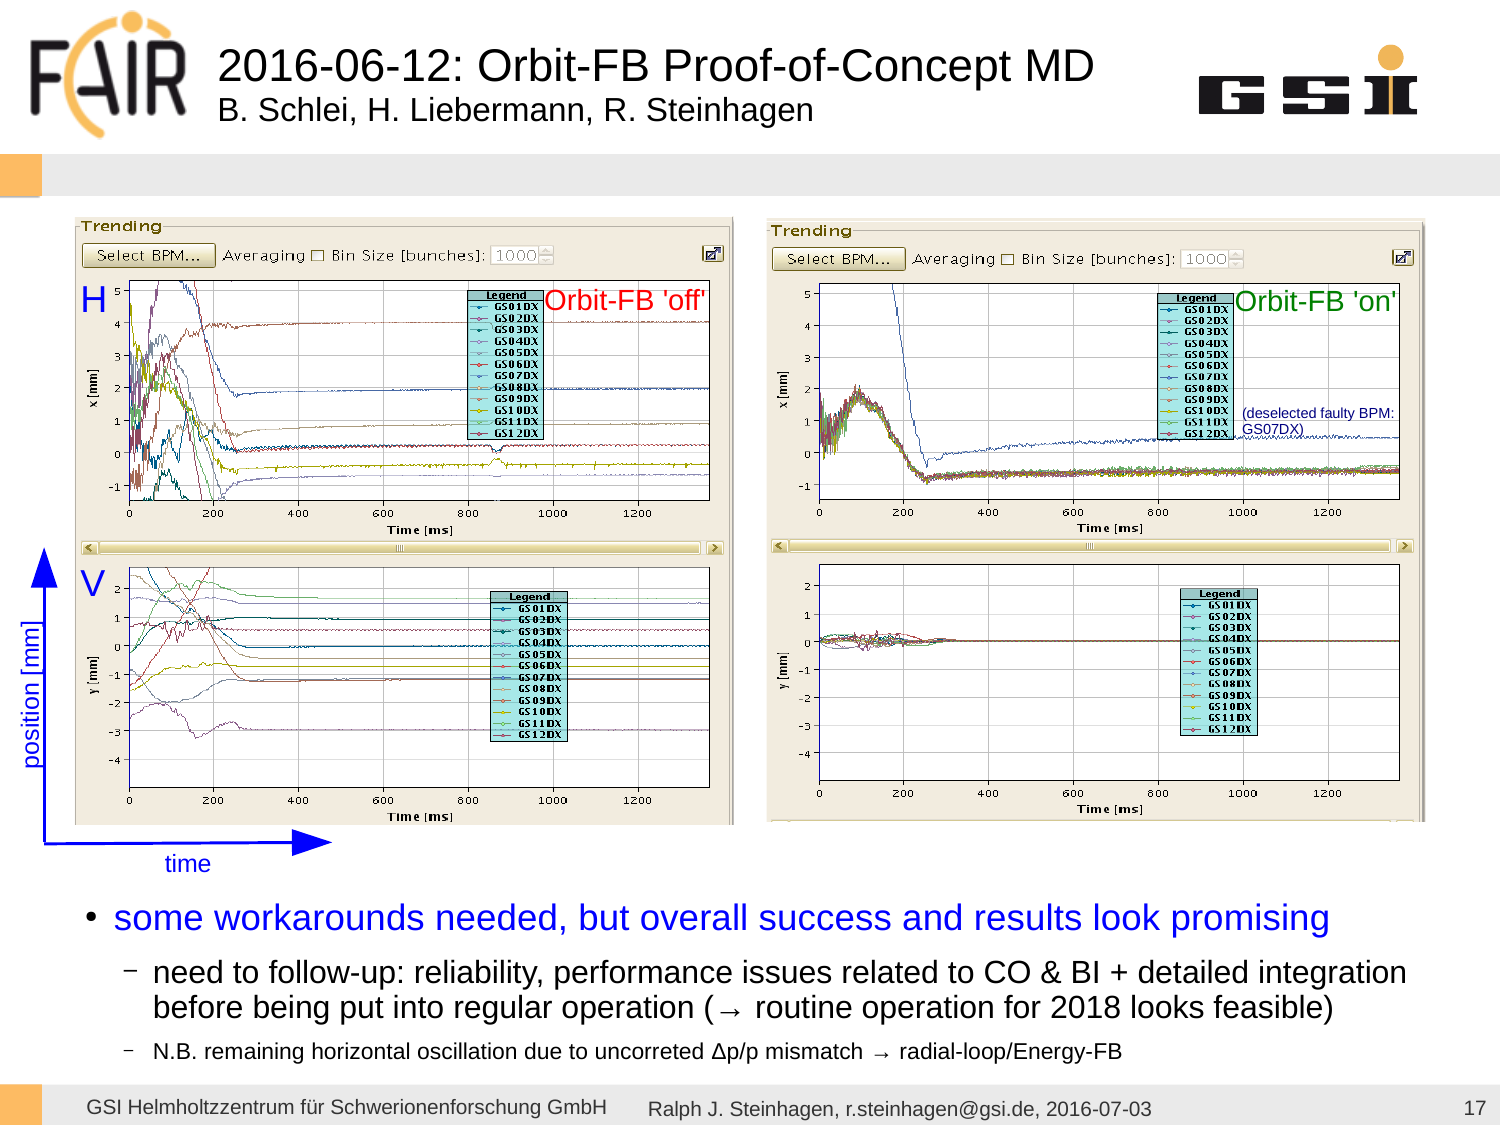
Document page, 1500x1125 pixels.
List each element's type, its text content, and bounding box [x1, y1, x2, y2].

text_box Orbit-FB 'off' [529, 276, 750, 376]
text_box H [65, 271, 123, 329]
picture [74, 216, 734, 825]
text_box Orbit-FB 'on' [1219, 277, 1441, 377]
text_box (deselected faulty BPM: GS07DX) [1227, 397, 1439, 451]
picture [766, 218, 1426, 822]
list some workarounds needed, but overall success and results look promising need to follow-up: reliability, performance issues related to CO & BI + detailed integration before being put into regular operation (→ routine operation for 2018 looks feasible) N.B. remaining horizontal oscillation due to uncorreted Δp/p mismatch → radial-loop/Energy-FB [75, 896, 1425, 1103]
title 2016-06-12: Orbit-FB Proof-of-Concept MD B. Schlei, H. Liebermann, R. Steinhagen [217, 20, 1109, 147]
picture [1197, 42, 1419, 117]
text_box V [65, 554, 121, 612]
picture [30, 9, 187, 141]
